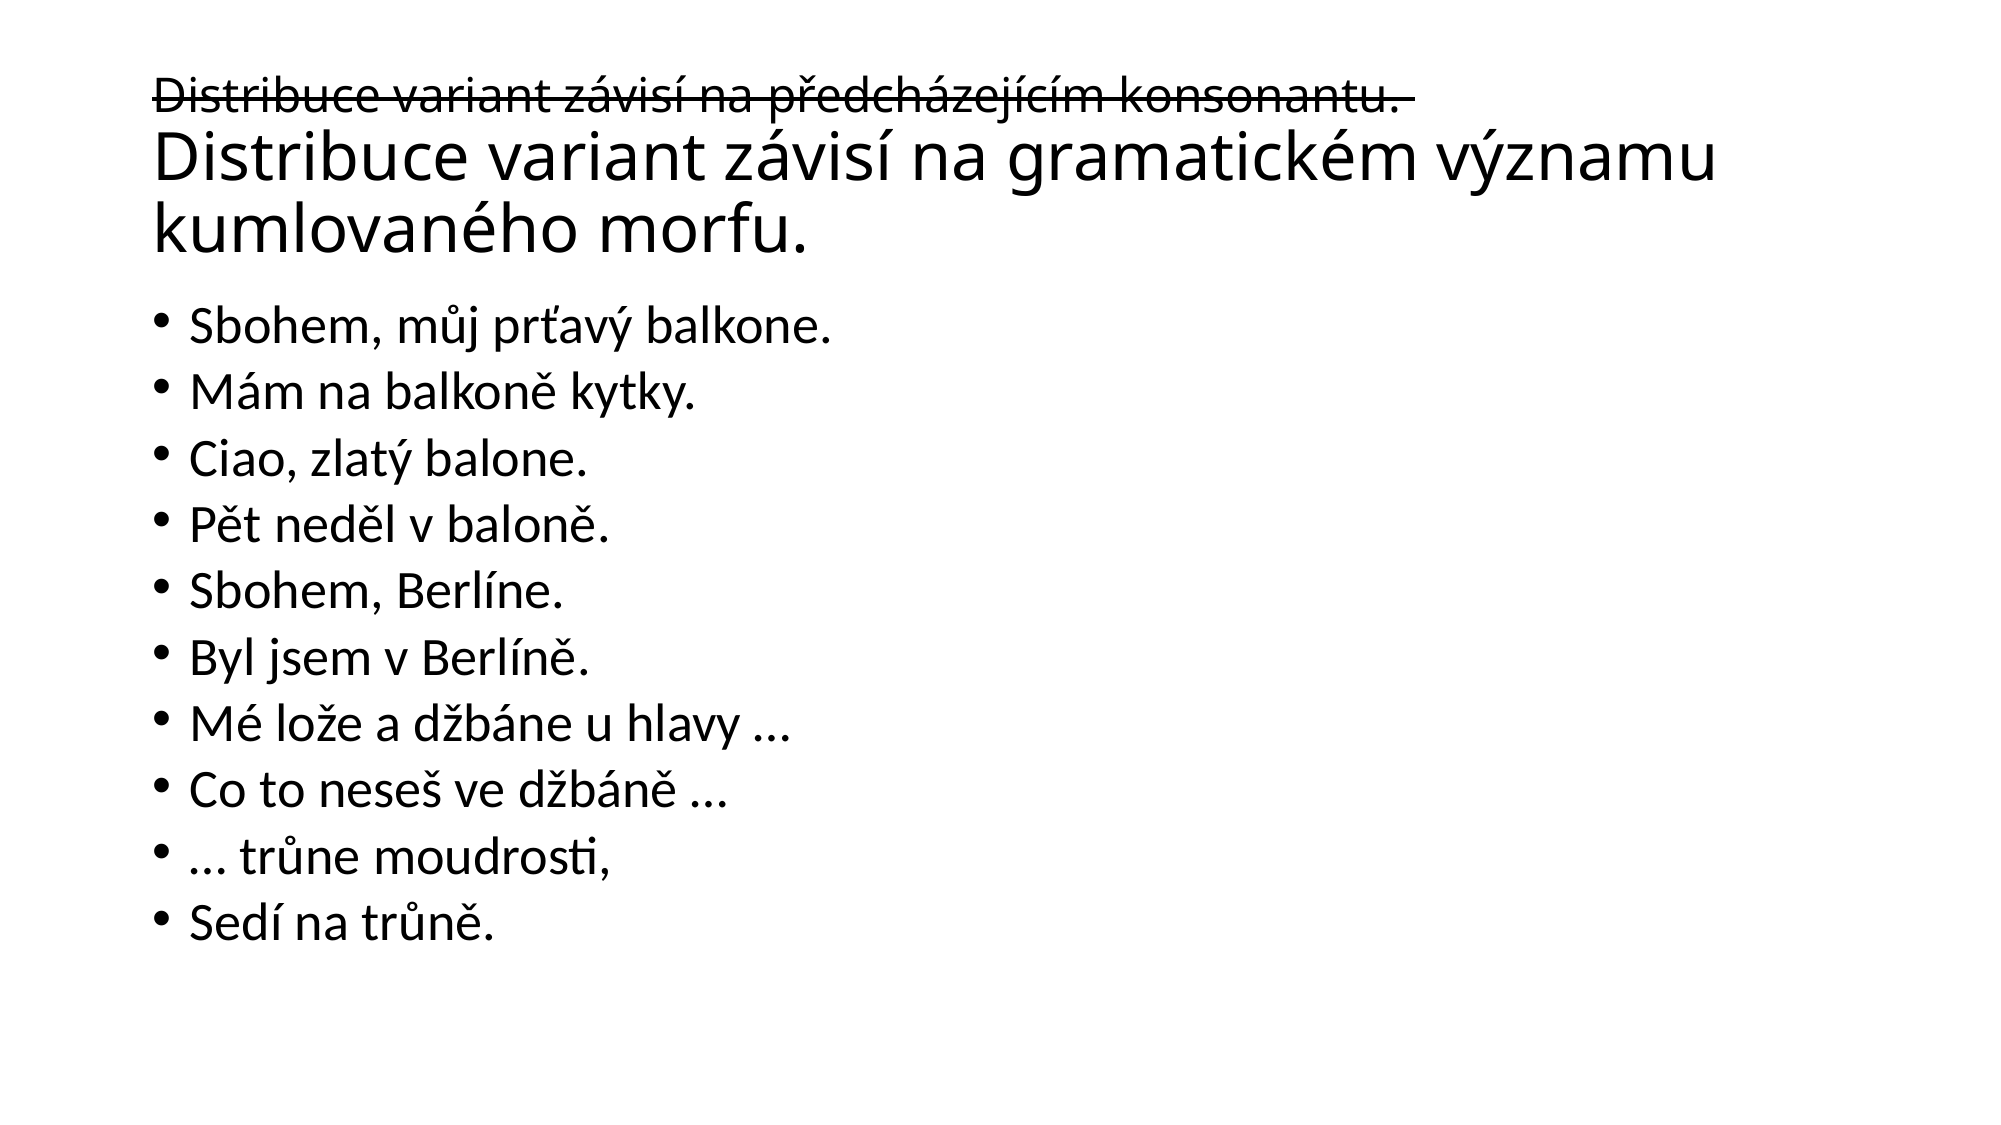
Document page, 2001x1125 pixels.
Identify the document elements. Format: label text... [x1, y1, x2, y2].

title Distribuce variant závisí na předcházejícím konsonantu. Distribuce variant závisí na gramatickém významu kumlovaného morfu. [137, 59, 1863, 278]
list Sbohem, můj prťavý balkone. Mám na balkoně kytky. Ciao, zlatý balone. Pět neděl v baloně. Sbohem, Berlíne. Byl jsem v Berlíně. Mé lože a džbáne u hlavy … Co to neseš ve džbáně … … trůne moudrosti, Sedí na trůně. [137, 299, 1863, 1014]
